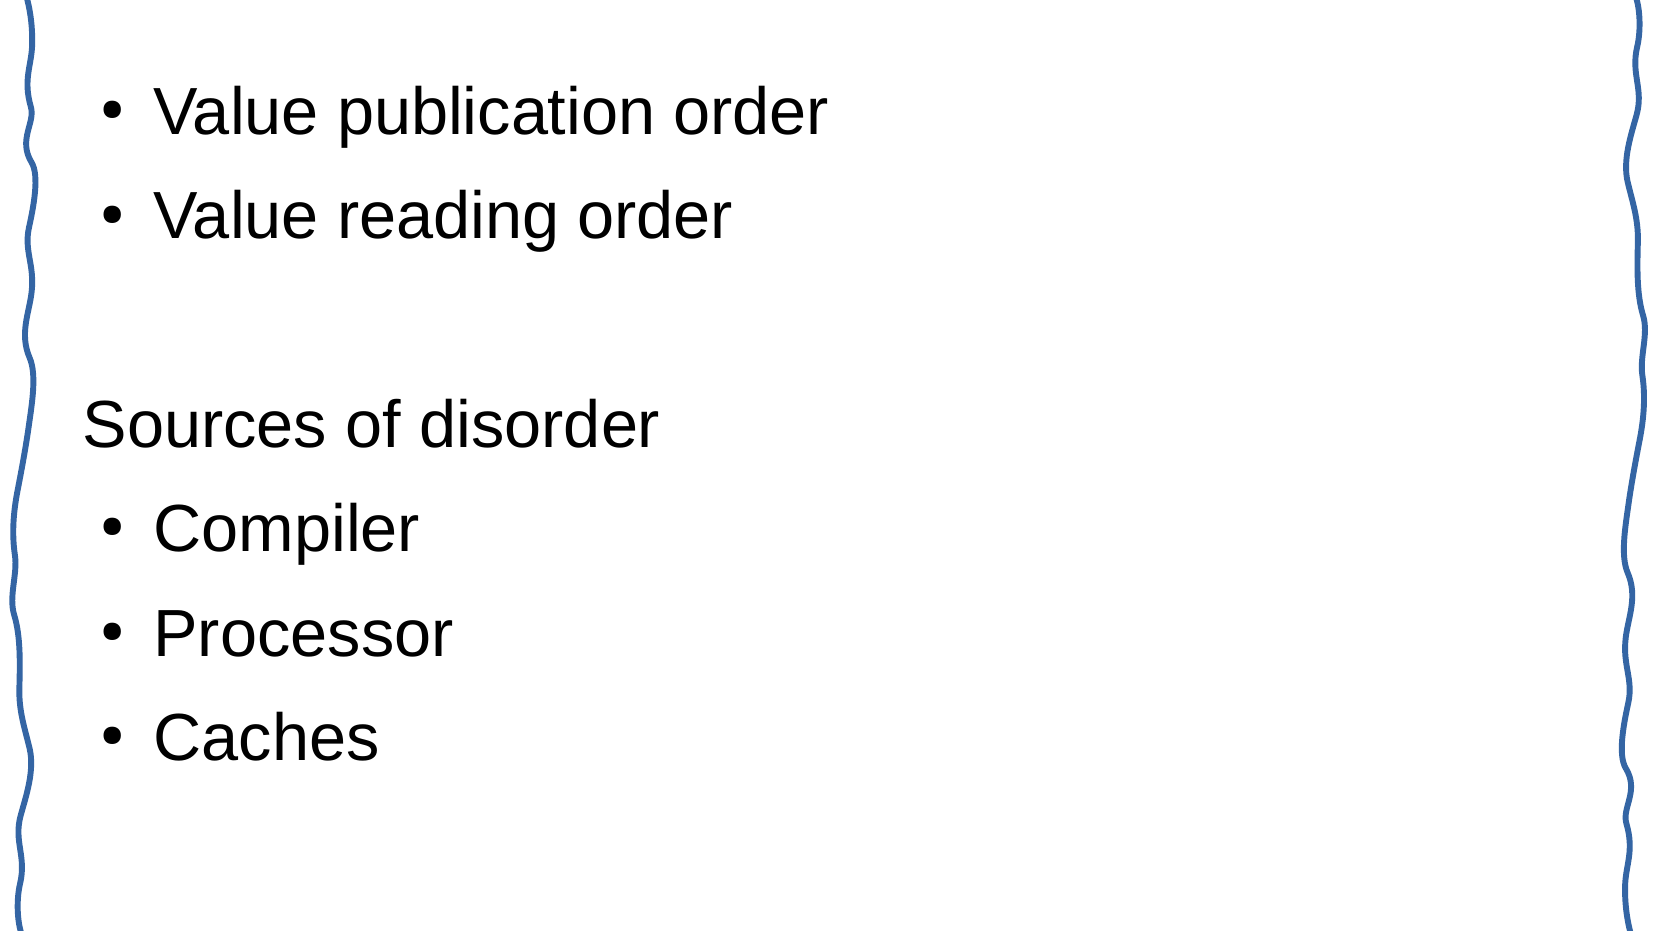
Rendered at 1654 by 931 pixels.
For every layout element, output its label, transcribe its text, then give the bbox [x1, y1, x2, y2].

list Value publication order Value reading order Sources of disorder Compiler Processor Caches [82, 74, 1571, 852]
